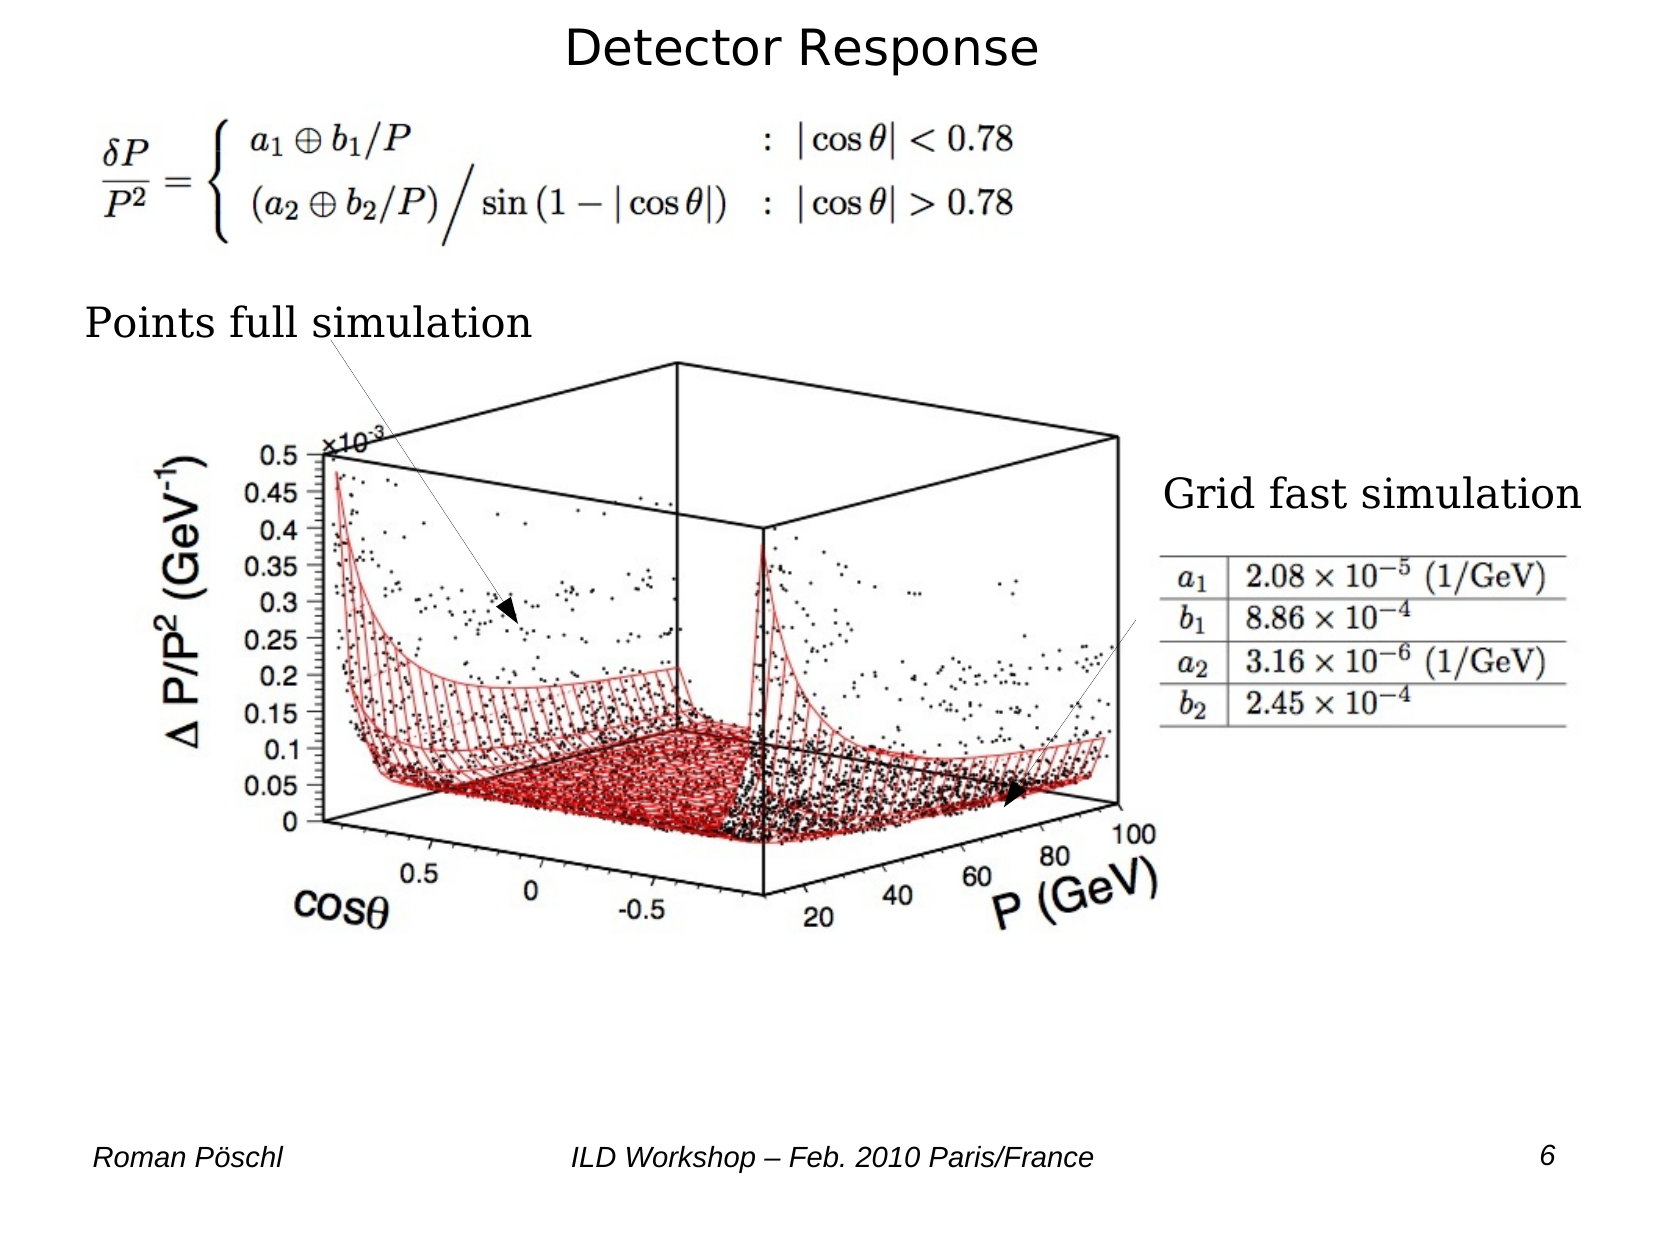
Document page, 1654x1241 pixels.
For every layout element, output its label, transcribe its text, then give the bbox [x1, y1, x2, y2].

text_box Points full simulation [84, 298, 525, 347]
text_box Grid fast simulation [1162, 469, 1575, 519]
text_box Detector Response [564, 19, 1031, 78]
picture [135, 332, 1632, 999]
picture [74, 102, 1080, 256]
